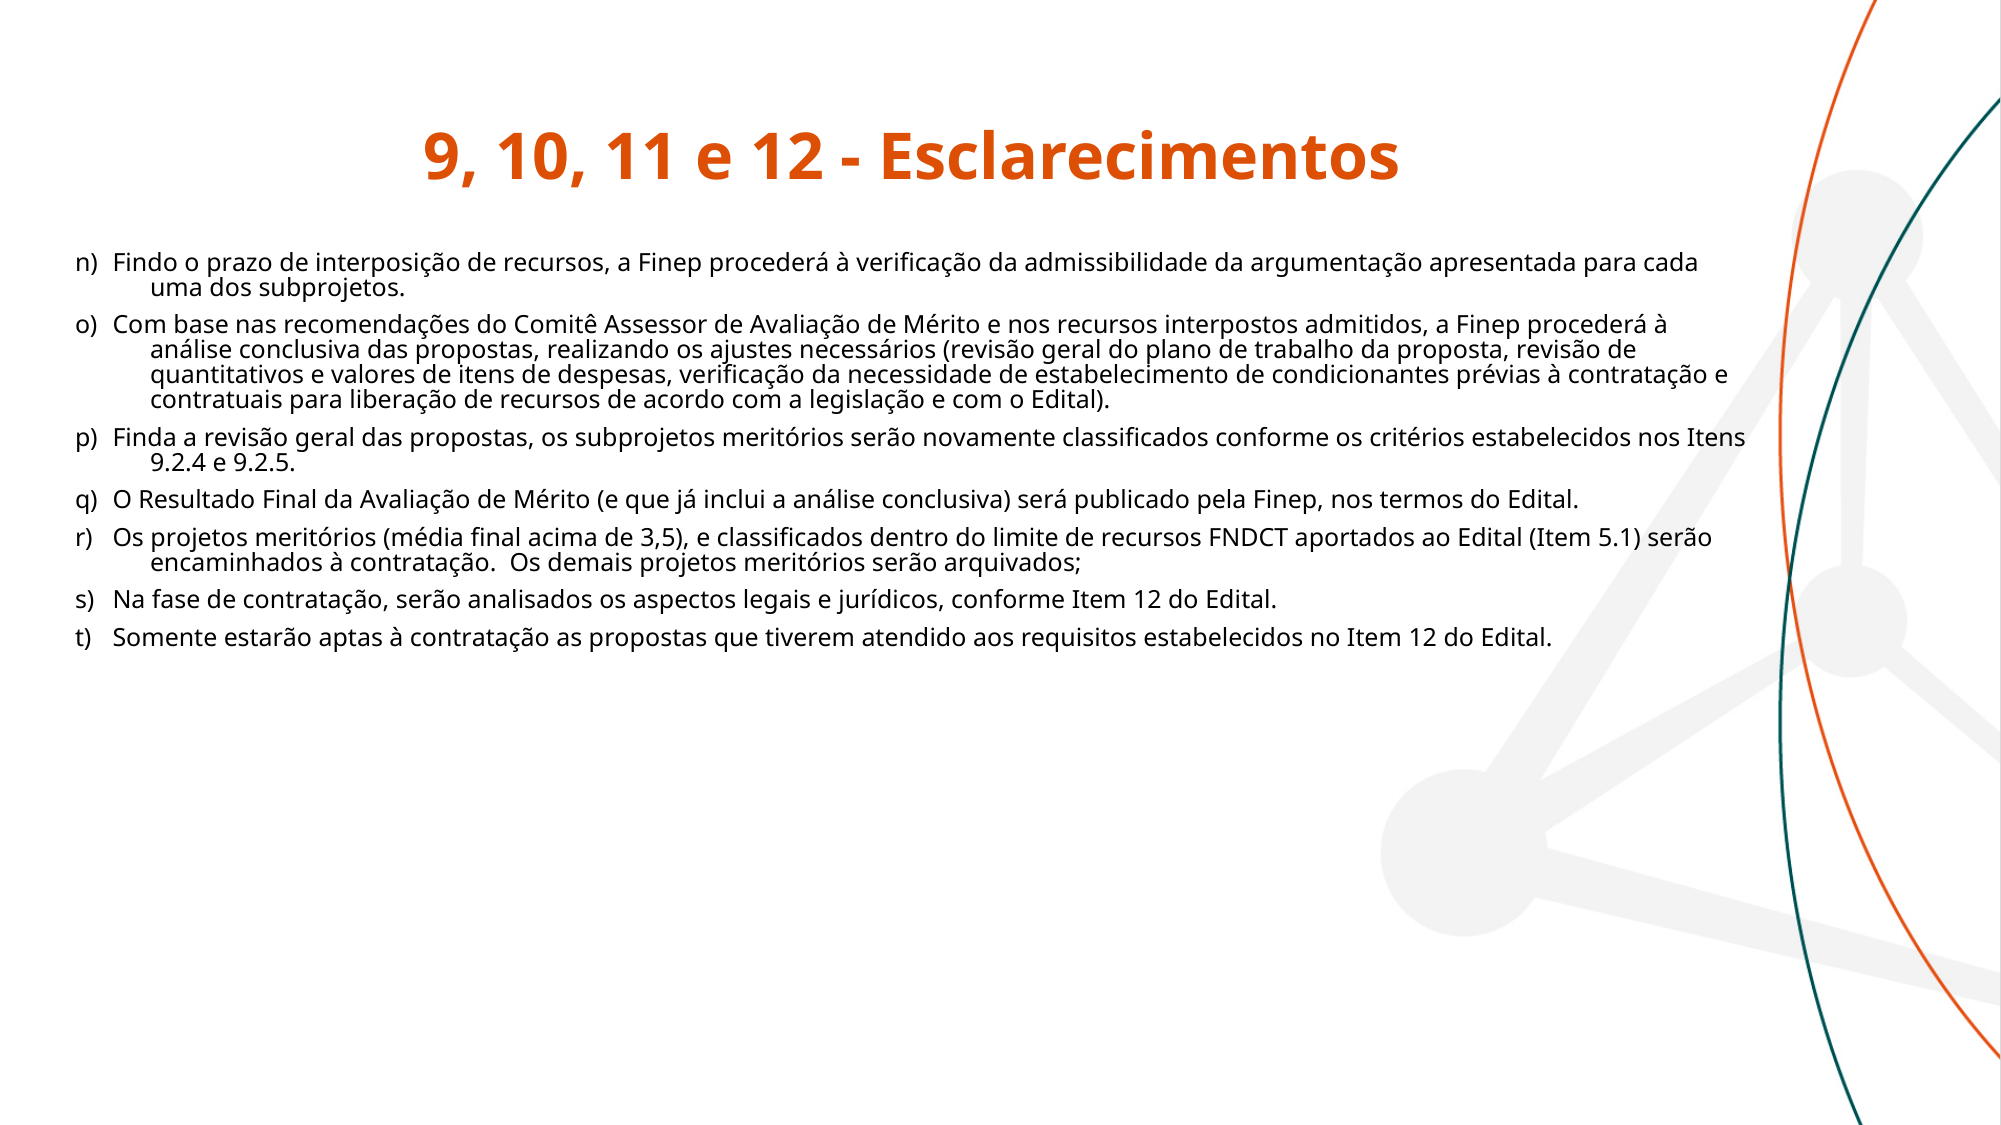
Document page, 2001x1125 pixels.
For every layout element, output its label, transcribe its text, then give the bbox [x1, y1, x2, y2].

text_box 9, 10, 11 e 12 - Esclarecimentos [137, 59, 1688, 200]
text_box Findo o prazo de interposição de recursos, a Finep procederá à verificação da admissibilidade da argumentação apresentada para cada uma dos subprojetos. Com base nas recomendações do Comitê Assessor de Avaliação de Mérito e nos recursos interpostos admitidos, a Finep procederá à análise conclusiva das propostas, realizando os ajustes necessários (revisão geral do plano de trabalho da proposta, revisão de quantitativos e valores de itens de despesas, verificação da necessidade de estabelecimento de condicionantes prévias à contratação e contratuais para liberação de recursos de acordo com a legislação e com o Edital). Finda a revisão geral das propostas, os subprojetos meritórios serão novamente classificados conforme os critérios estabelecidos nos Itens 9.2.4 e 9.2.5. O Resultado Final da Avaliação de Mérito (e que já inclui a análise conclusiva) será publicado pela Finep, nos termos do Edital. Os projetos meritórios (média final acima de 3,5), e classificados dentro do limite de recursos FNDCT aportados ao Edital (Item 5.1) serão encaminhados à contratação. Os demais projetos meritórios serão arquivados; Na fase de contratação, serão analisados os aspectos legais e jurídicos, conforme Item 12 do Edital. Somente estarão aptas à contratação as propostas que tiverem atendido aos requisitos estabelecidos no Item 12 do Edital. [60, 243, 1765, 663]
